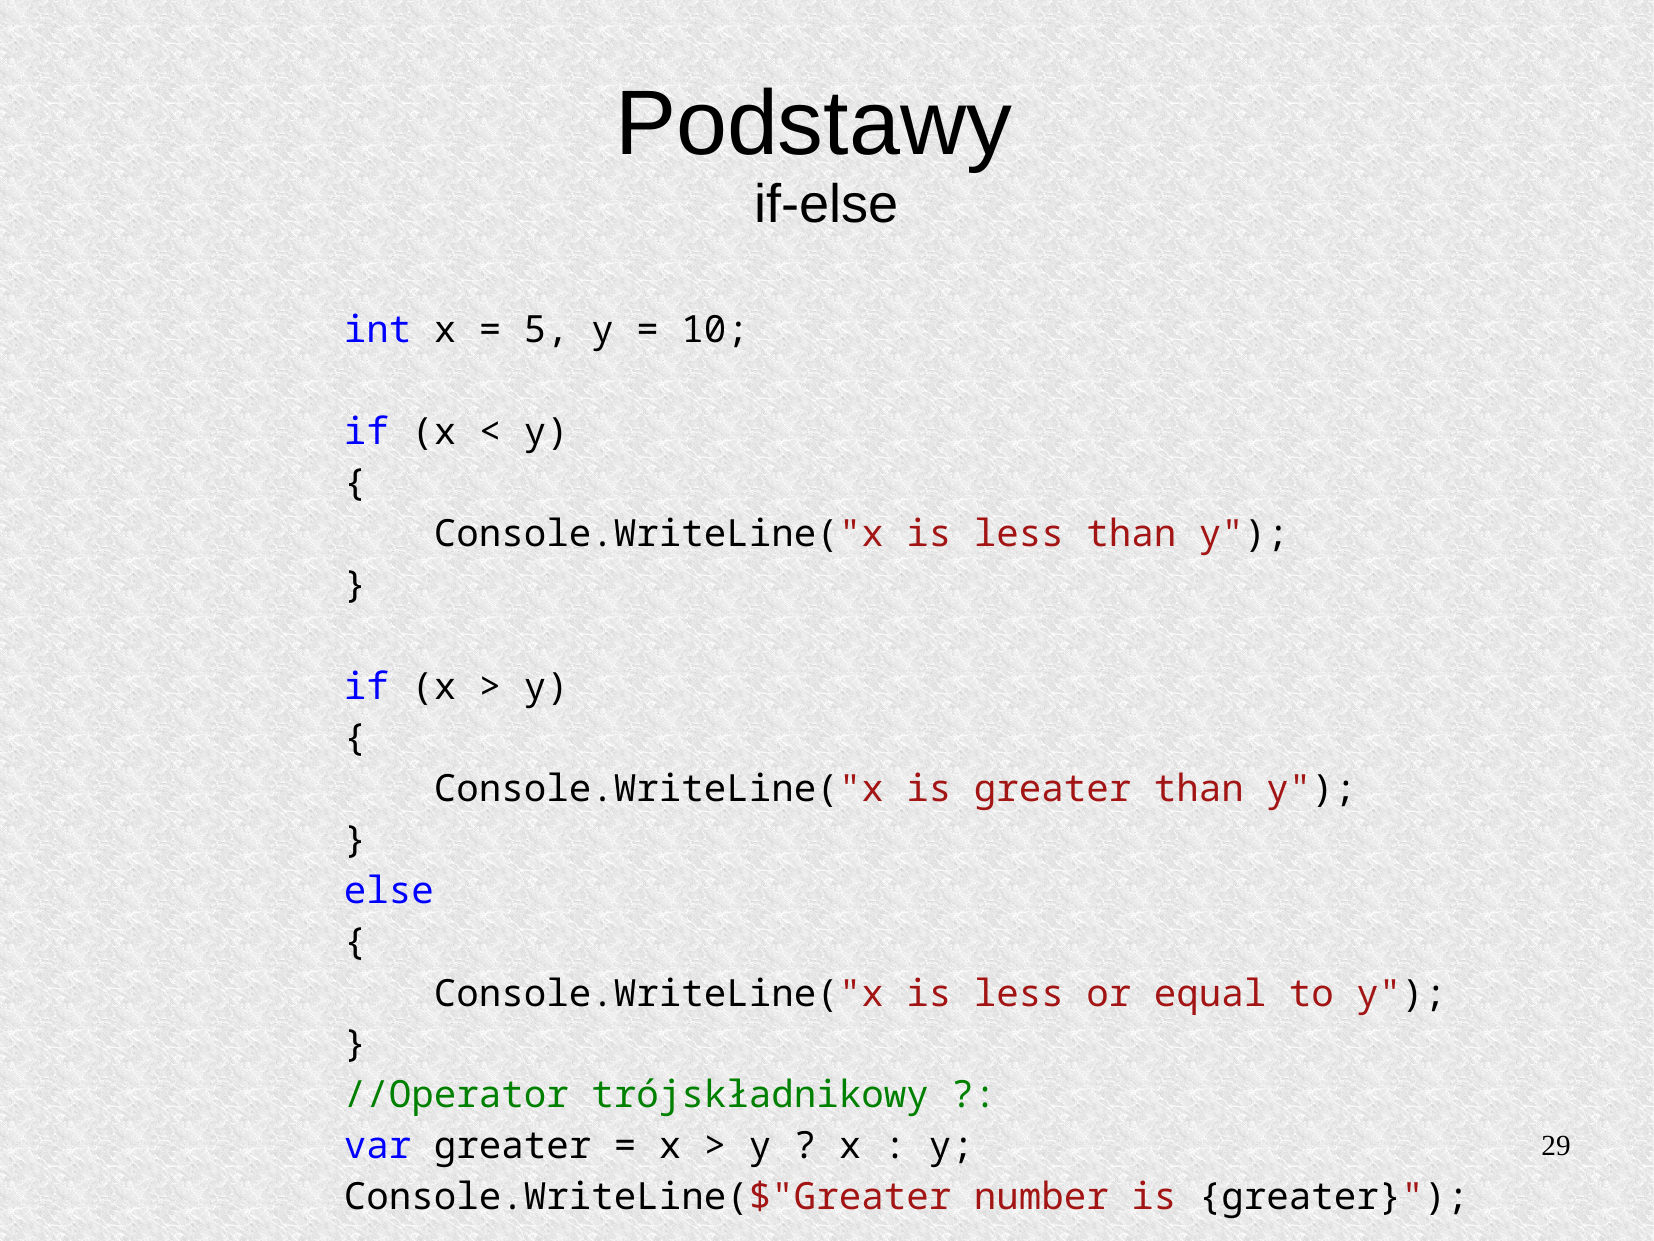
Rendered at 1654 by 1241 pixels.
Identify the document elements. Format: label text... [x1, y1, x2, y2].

picture [0, 0, 1654, 1241]
title Podstawy if-else [82, 49, 1571, 257]
text_box int x = 5, y = 10; if (x < y) { Console.WriteLine("x is less than y"); } if (x > y) { Console.WriteLine("x is greater than y"); } else { Console.WriteLine("x is less or equal to y"); } //Operator trójskładnikowy ?: var greater = x > y ? x : y; Console.WriteLine($"Greater number is {greater}"); [59, 295, 1565, 986]
